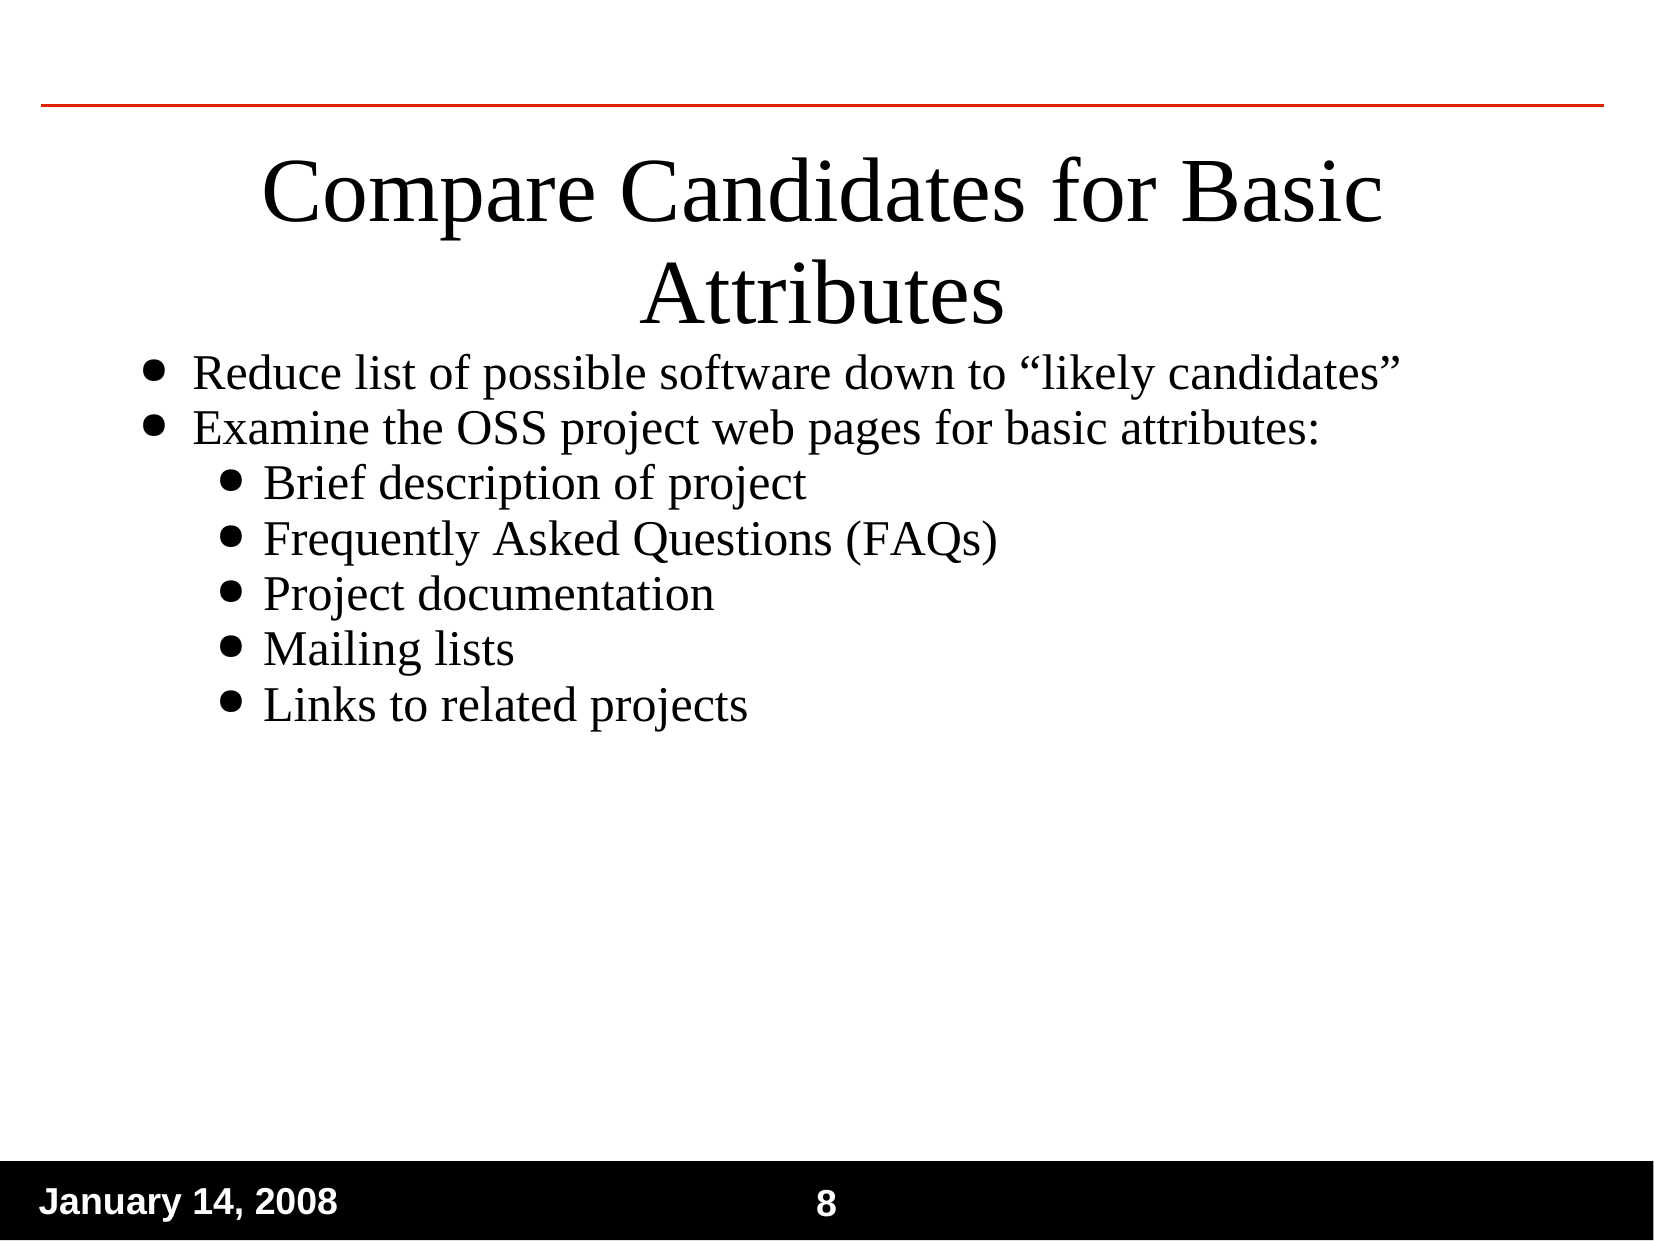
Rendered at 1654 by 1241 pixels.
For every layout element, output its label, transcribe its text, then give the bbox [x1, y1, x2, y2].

list Reduce list of possible software down to “likely candidates” Examine the OSS project web pages for basic attributes: Brief description of project Frequently Asked Questions (FAQs) Project documentation Mailing lists Links to related projects [121, 344, 1534, 1127]
title Compare Candidates for Basic Attributes [117, 130, 1530, 353]
